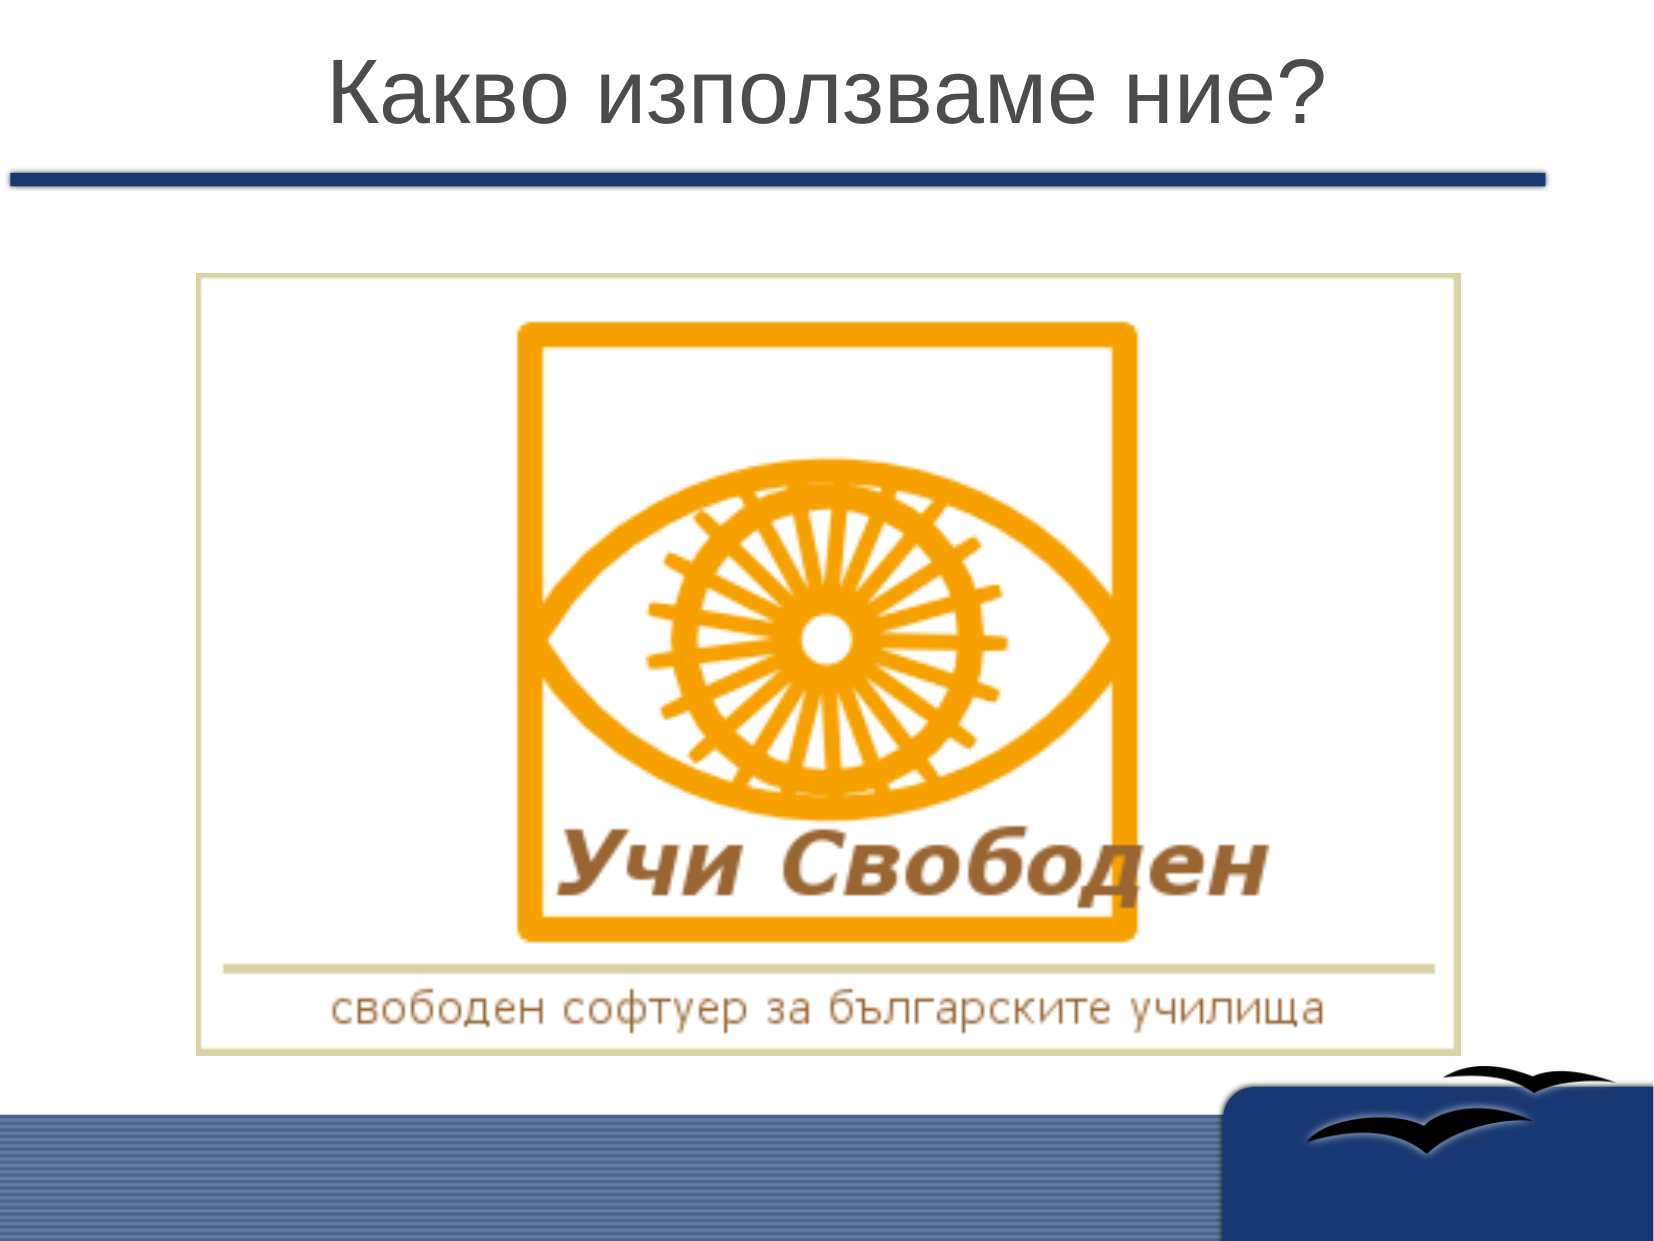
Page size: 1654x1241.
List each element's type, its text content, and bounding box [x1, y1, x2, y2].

picture [0, 0, 1654, 1241]
title Какво използваме ние? [121, 20, 1534, 164]
